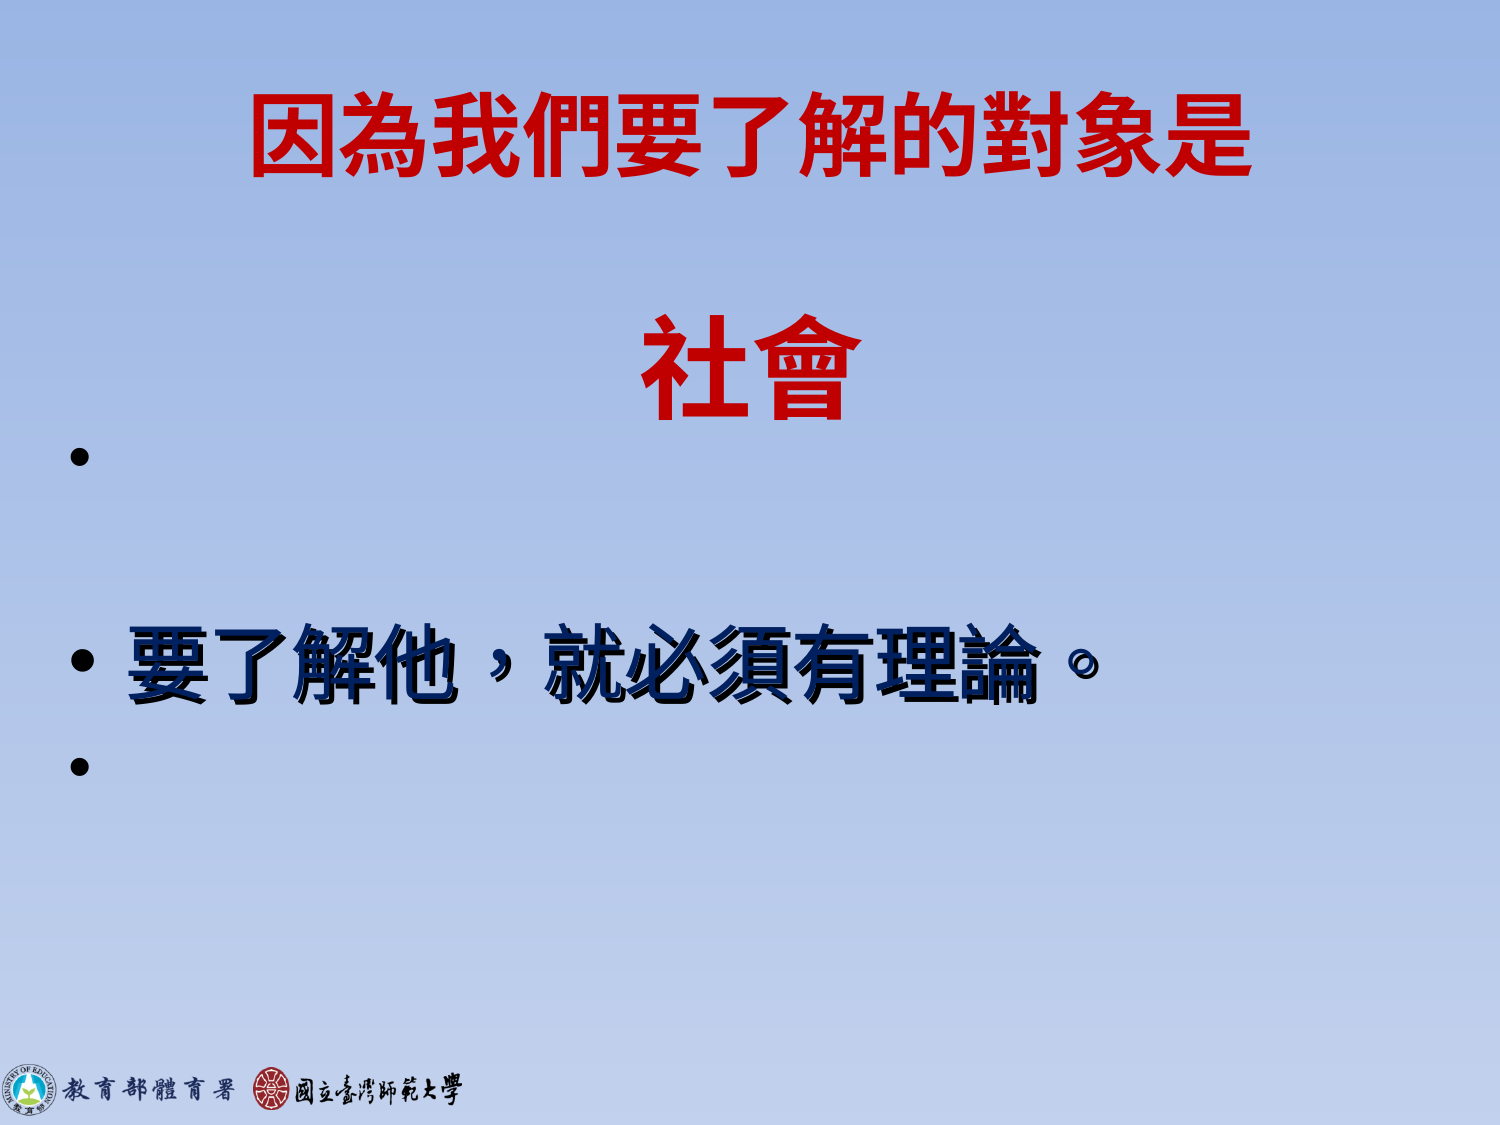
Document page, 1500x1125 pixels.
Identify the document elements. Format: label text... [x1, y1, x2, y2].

title 因為我們要了解的對象是 社會 [76, 66, 1427, 445]
list 要了解他，就必須有理論。 [53, 408, 1404, 852]
